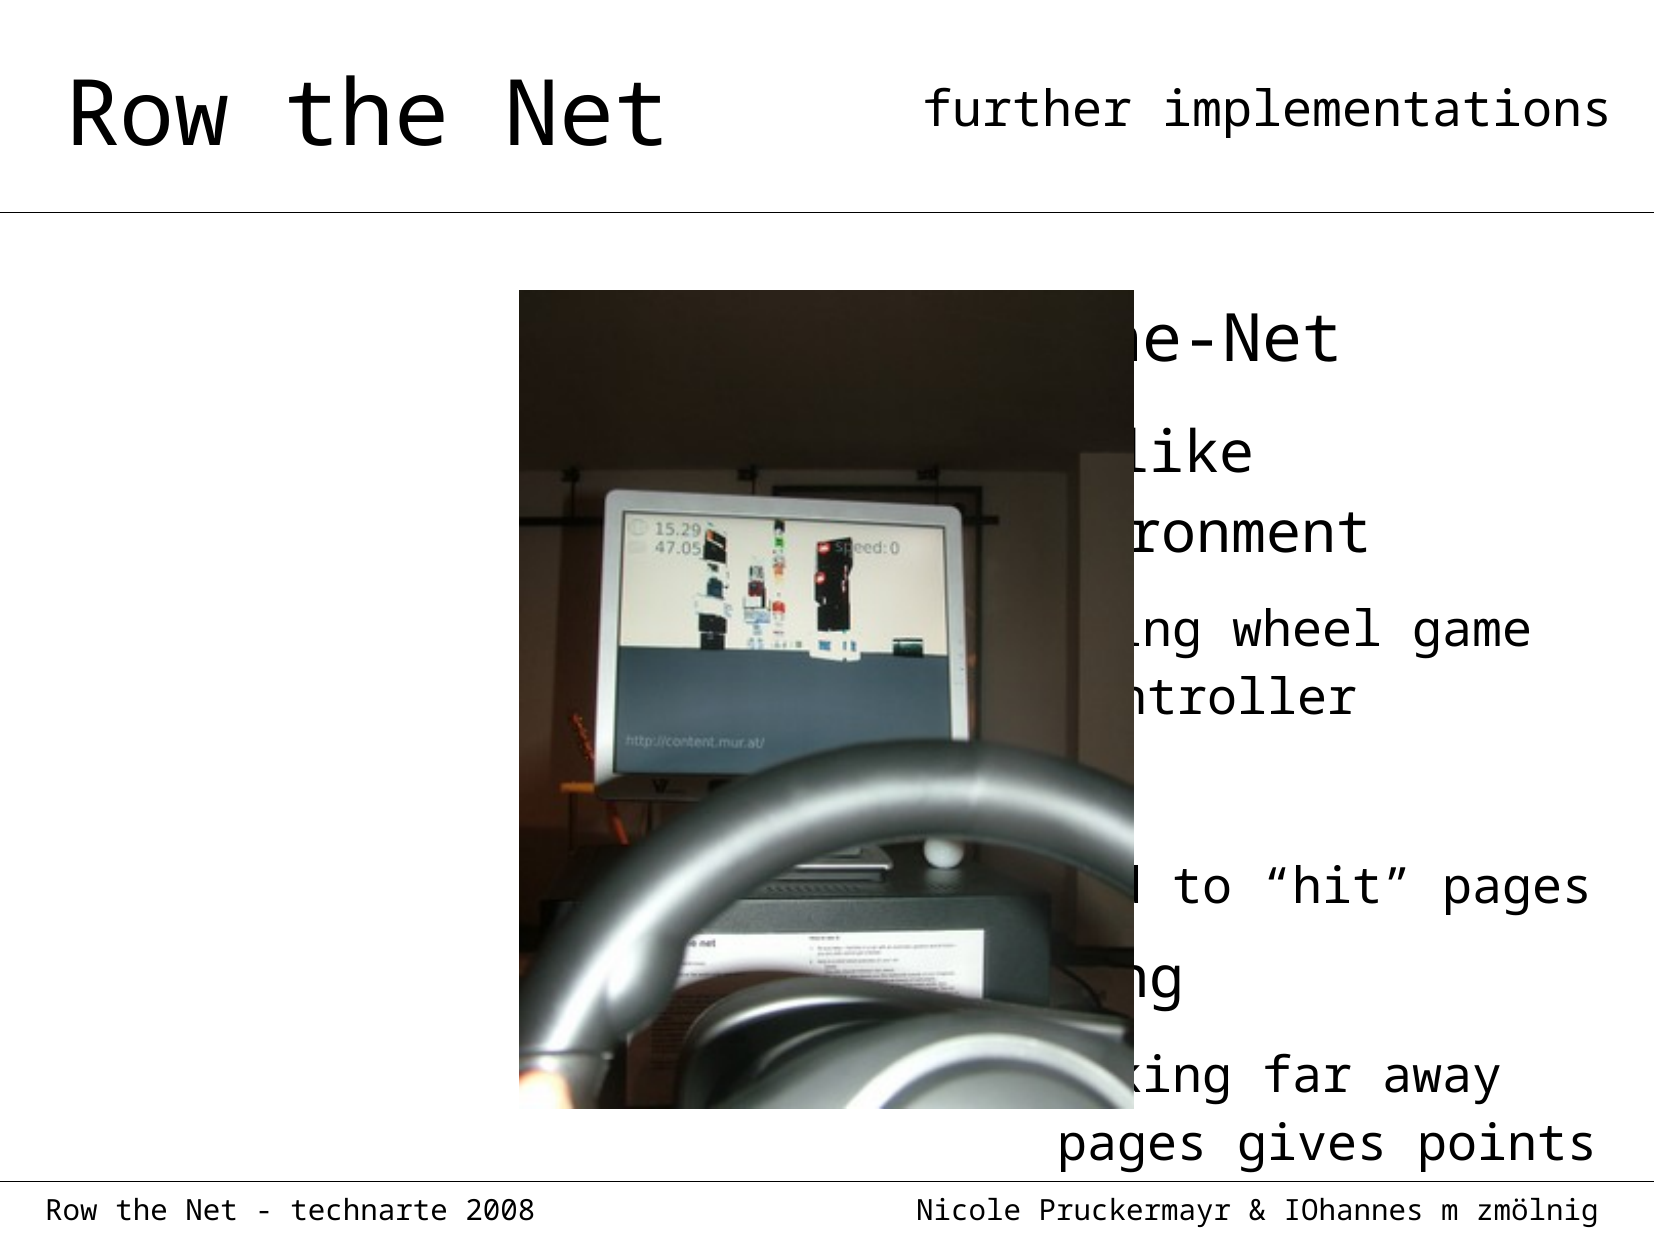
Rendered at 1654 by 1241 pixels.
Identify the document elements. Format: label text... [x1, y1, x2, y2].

list Race-the-Net game-like environment racing wheel game controller fast! hard to “hit” pages scoring linking far away pages gives points [845, 290, 1612, 1122]
picture [138, 290, 1134, 1109]
title further implementations [750, 73, 1613, 142]
